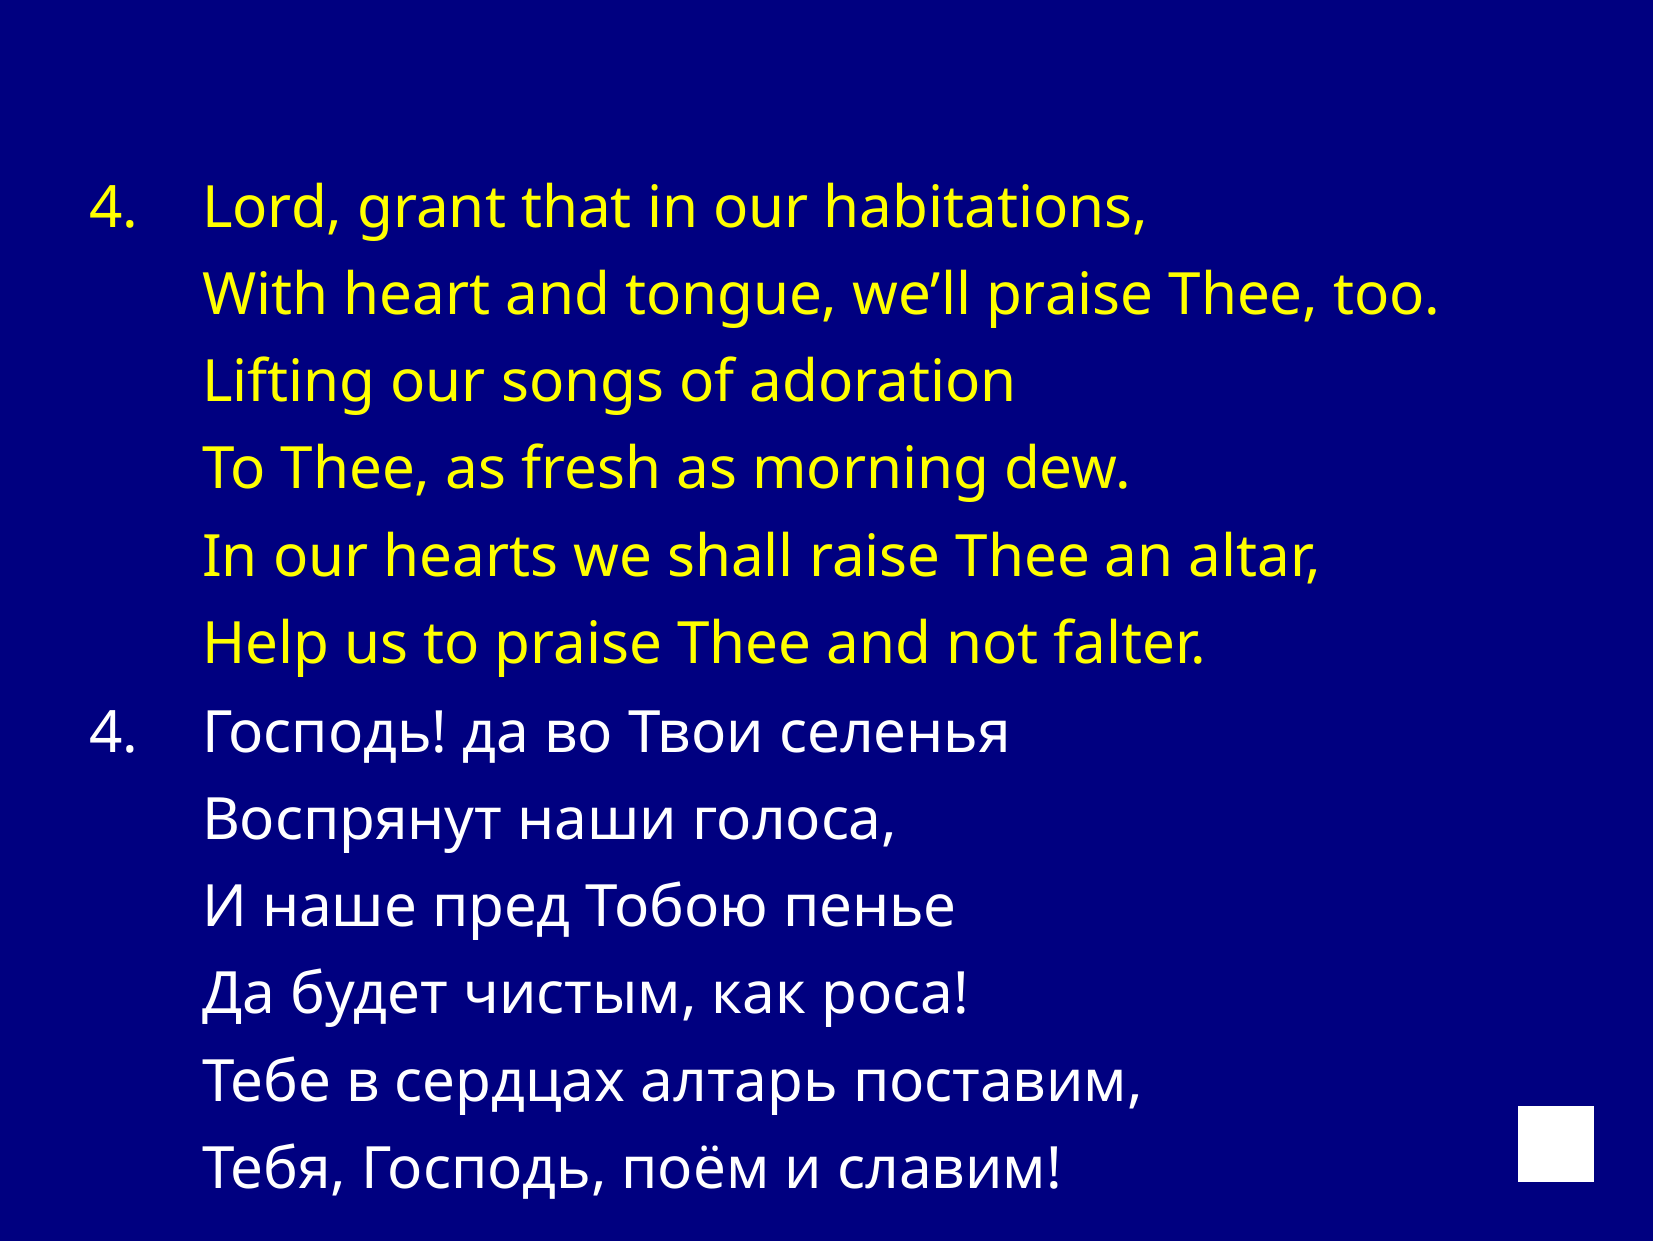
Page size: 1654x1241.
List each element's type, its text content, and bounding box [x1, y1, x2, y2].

text_box [1518, 1106, 1594, 1182]
text_box 4. Господь! да во Твои селенья Воспрянут наши голоса, И наше пред Тобою пенье Да будет чистым, как роса! Тебе в сердцах алтарь поставим, Тебя, Господь, поём и славим! [75, 675, 1576, 1163]
text_box 4. Lord, grant that in our habitations, With heart and tongue, we’ll praise Thee, too. Lifting our songs of adoration To Thee, as fresh as morning dew. In our hearts we shall raise Thee an altar, Help us to praise Thee and not falter. [75, 150, 1576, 638]
